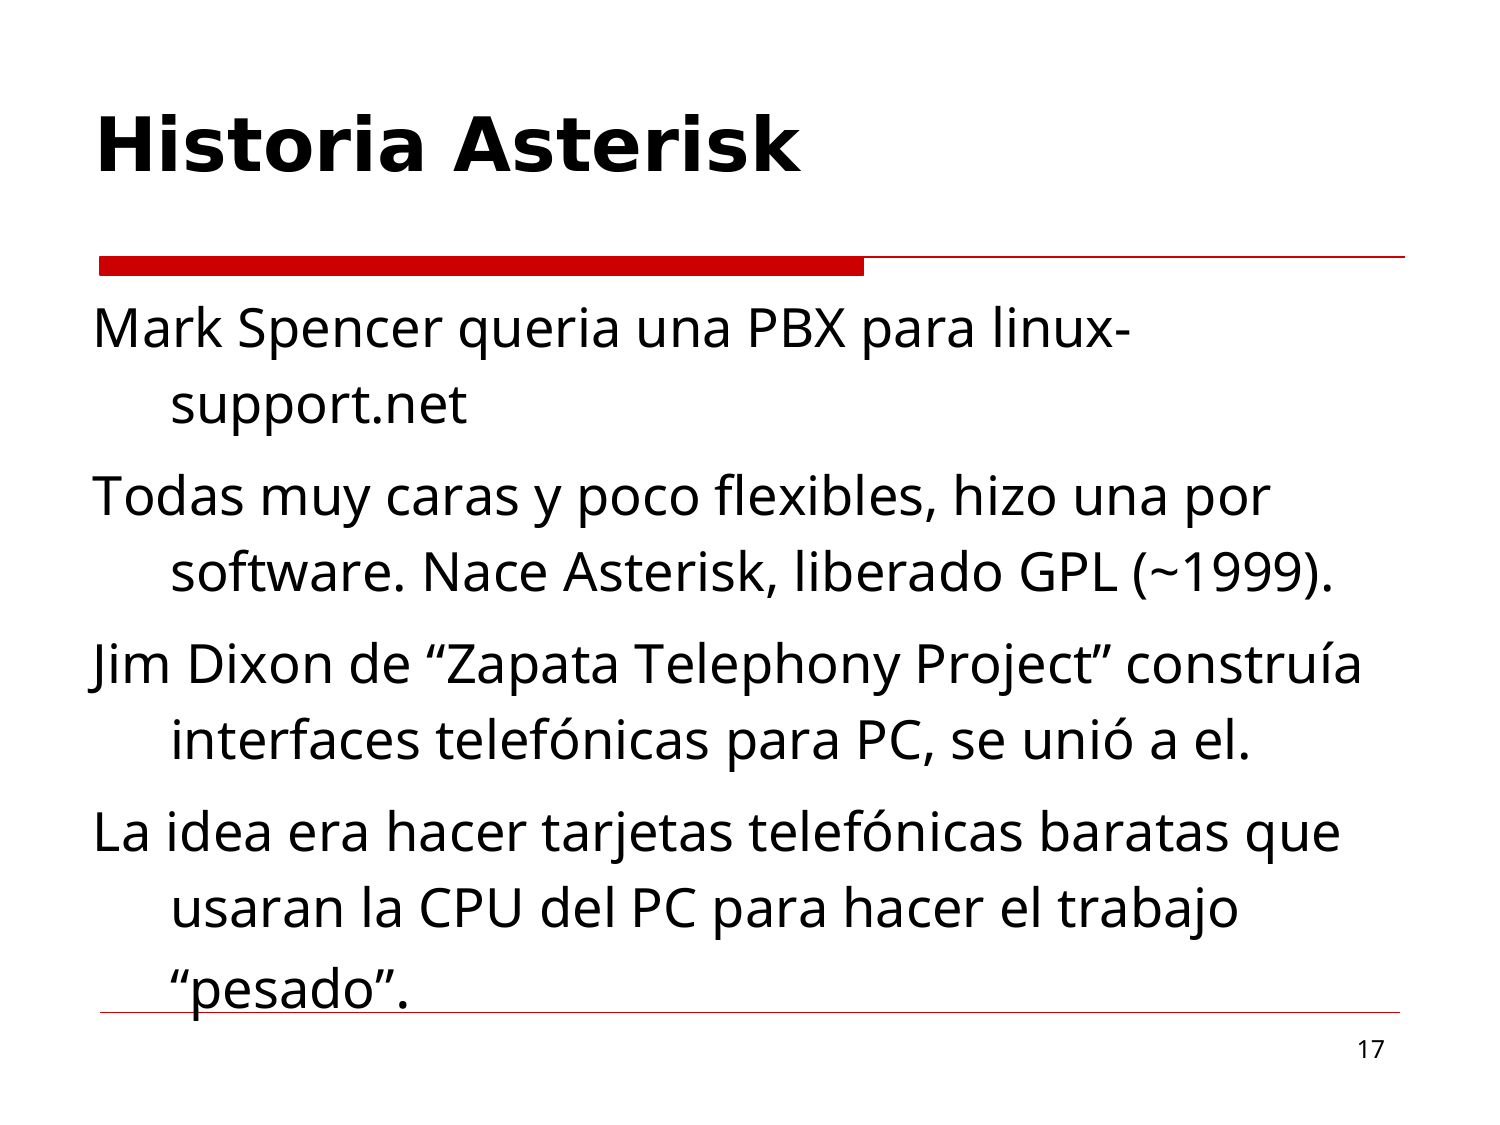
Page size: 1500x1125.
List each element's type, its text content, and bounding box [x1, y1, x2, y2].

list Mark Spencer queria una PBX para linux-support.net Todas muy caras y poco flexibles, hizo una por software. Nace Asterisk, liberado GPL (~1999). Jim Dixon de “Zapata Telephony Project” construía interfaces telefónicas para PC, se unió a el. La idea era hacer tarjetas telefónicas baratas que usaran la CPU del PC para hacer el trabajo “pesado”. [92, 287, 1406, 1035]
title Historia Asterisk [94, 42, 1407, 250]
